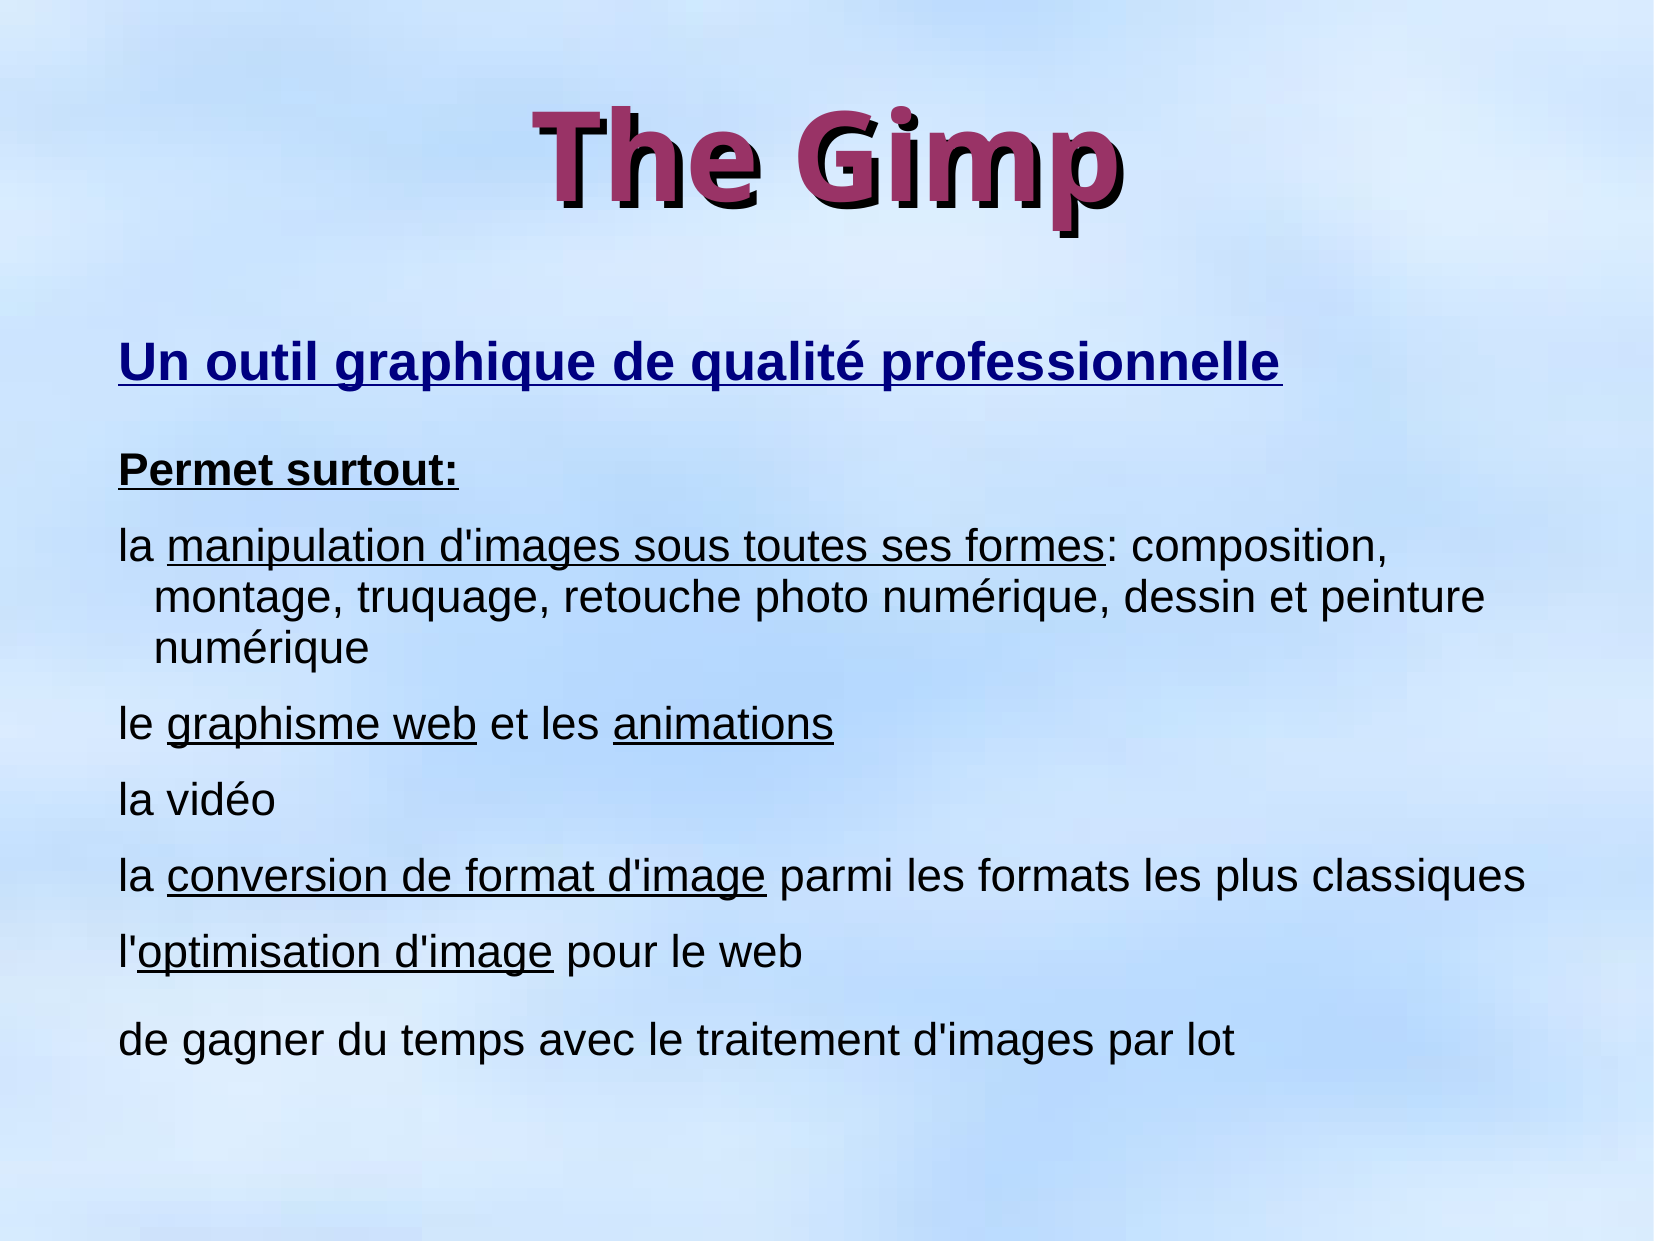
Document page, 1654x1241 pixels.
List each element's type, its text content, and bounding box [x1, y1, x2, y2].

picture [0, 0, 1654, 1241]
title The Gimp [82, 55, 1571, 251]
text_box [217, 674, 1533, 1021]
subtitle Un outil graphique de qualité professionnelle Permet surtout: la manipulation d'images sous toutes ses formes: composition, montage, truquage, retouche photo numérique, dessin et peinture numérique le graphisme web et les animations la vidéo la conversion de format d'image parmi les formats les plus classiques l'optimisation d'image pour le web de gagner du temps avec le traitement d'images par lot [82, 296, 1571, 1103]
